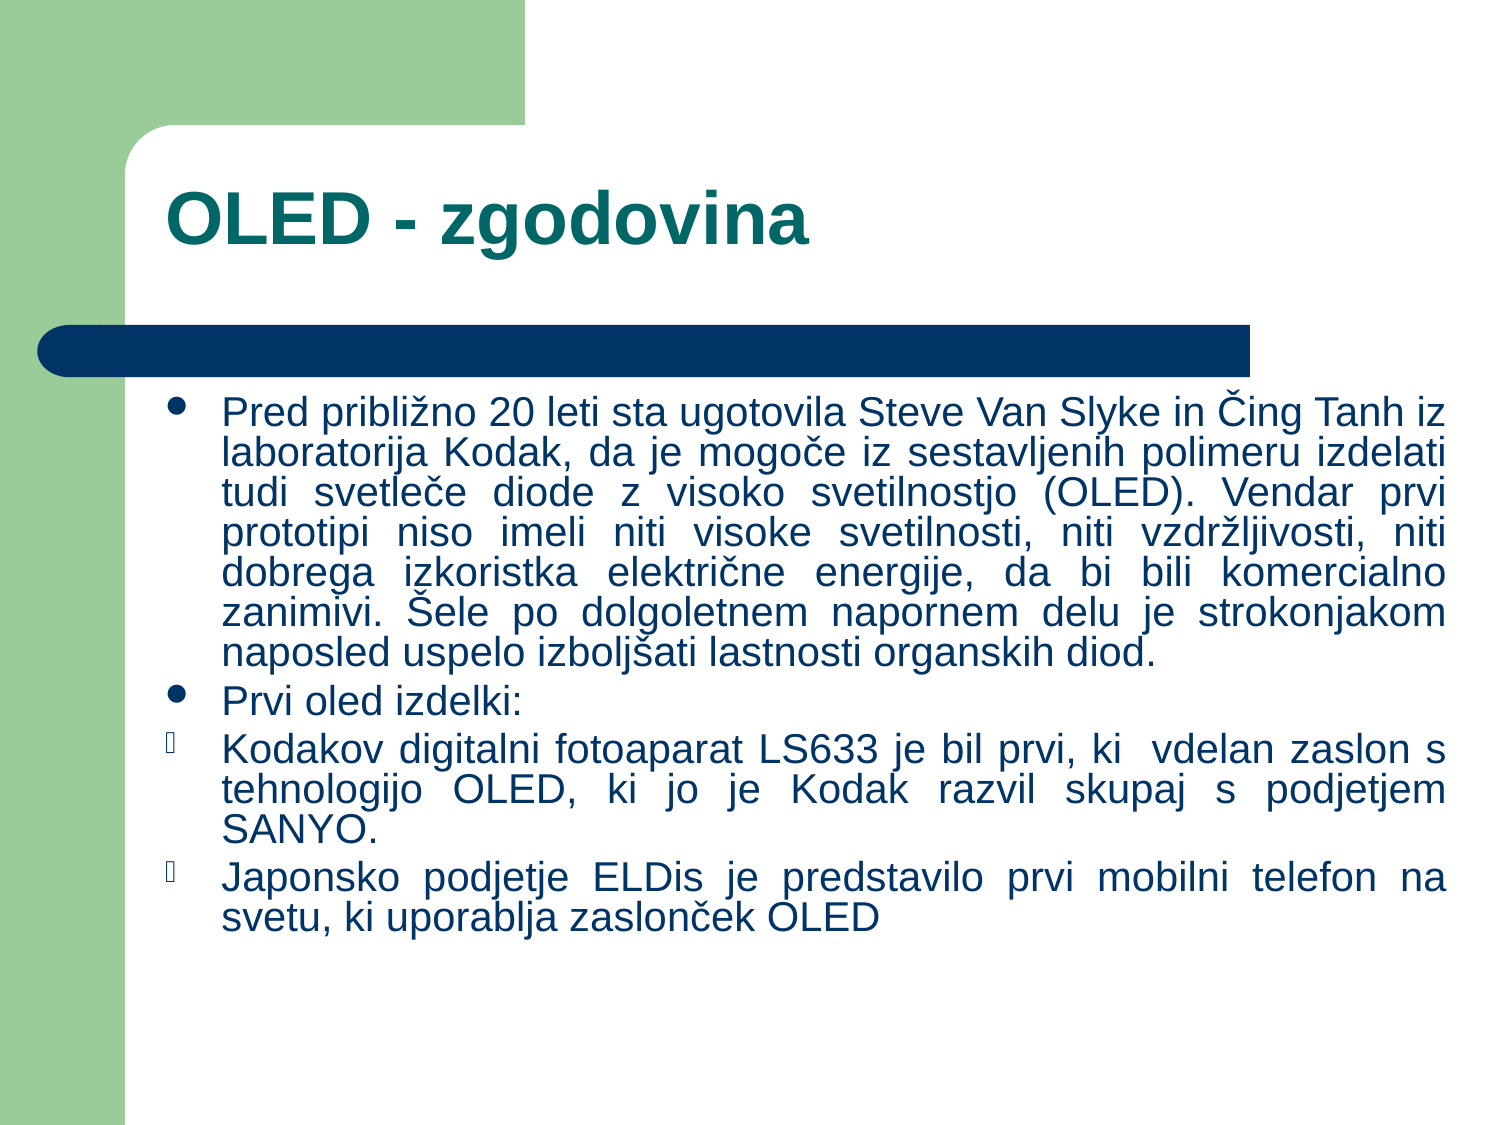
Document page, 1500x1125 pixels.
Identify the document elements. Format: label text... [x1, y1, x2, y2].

list Pred približno 20 leti sta ugotovila Steve Van Slyke in Čing Tanh iz laboratorija Kodak, da je mogoče iz sestavljenih polimeru izdelati tudi svetleče diode z visoko svetilnostjo (OLED). Vendar prvi prototipi niso imeli niti visoke svetilnosti, niti vzdržljivosti, niti dobrega izkoristka električne energije, da bi bili komercialno zanimivi. Šele po dolgoletnem napornem delu je strokonjakom naposled uspelo izboljšati lastnosti organskih diod. Prvi oled izdelki: Kodakov digitalni fotoaparat LS633 je bil prvi, ki vdelan zaslon s tehnologijo OLED, ki jo je Kodak razvil skupaj s podjetjem SANYO. Japonsko podjetje ELDis je predstavilo prvi mobilni telefon na svetu, ki uporablja zaslonček OLED [150, 387, 1463, 1000]
title OLED - zgodovina [150, 169, 1463, 269]
